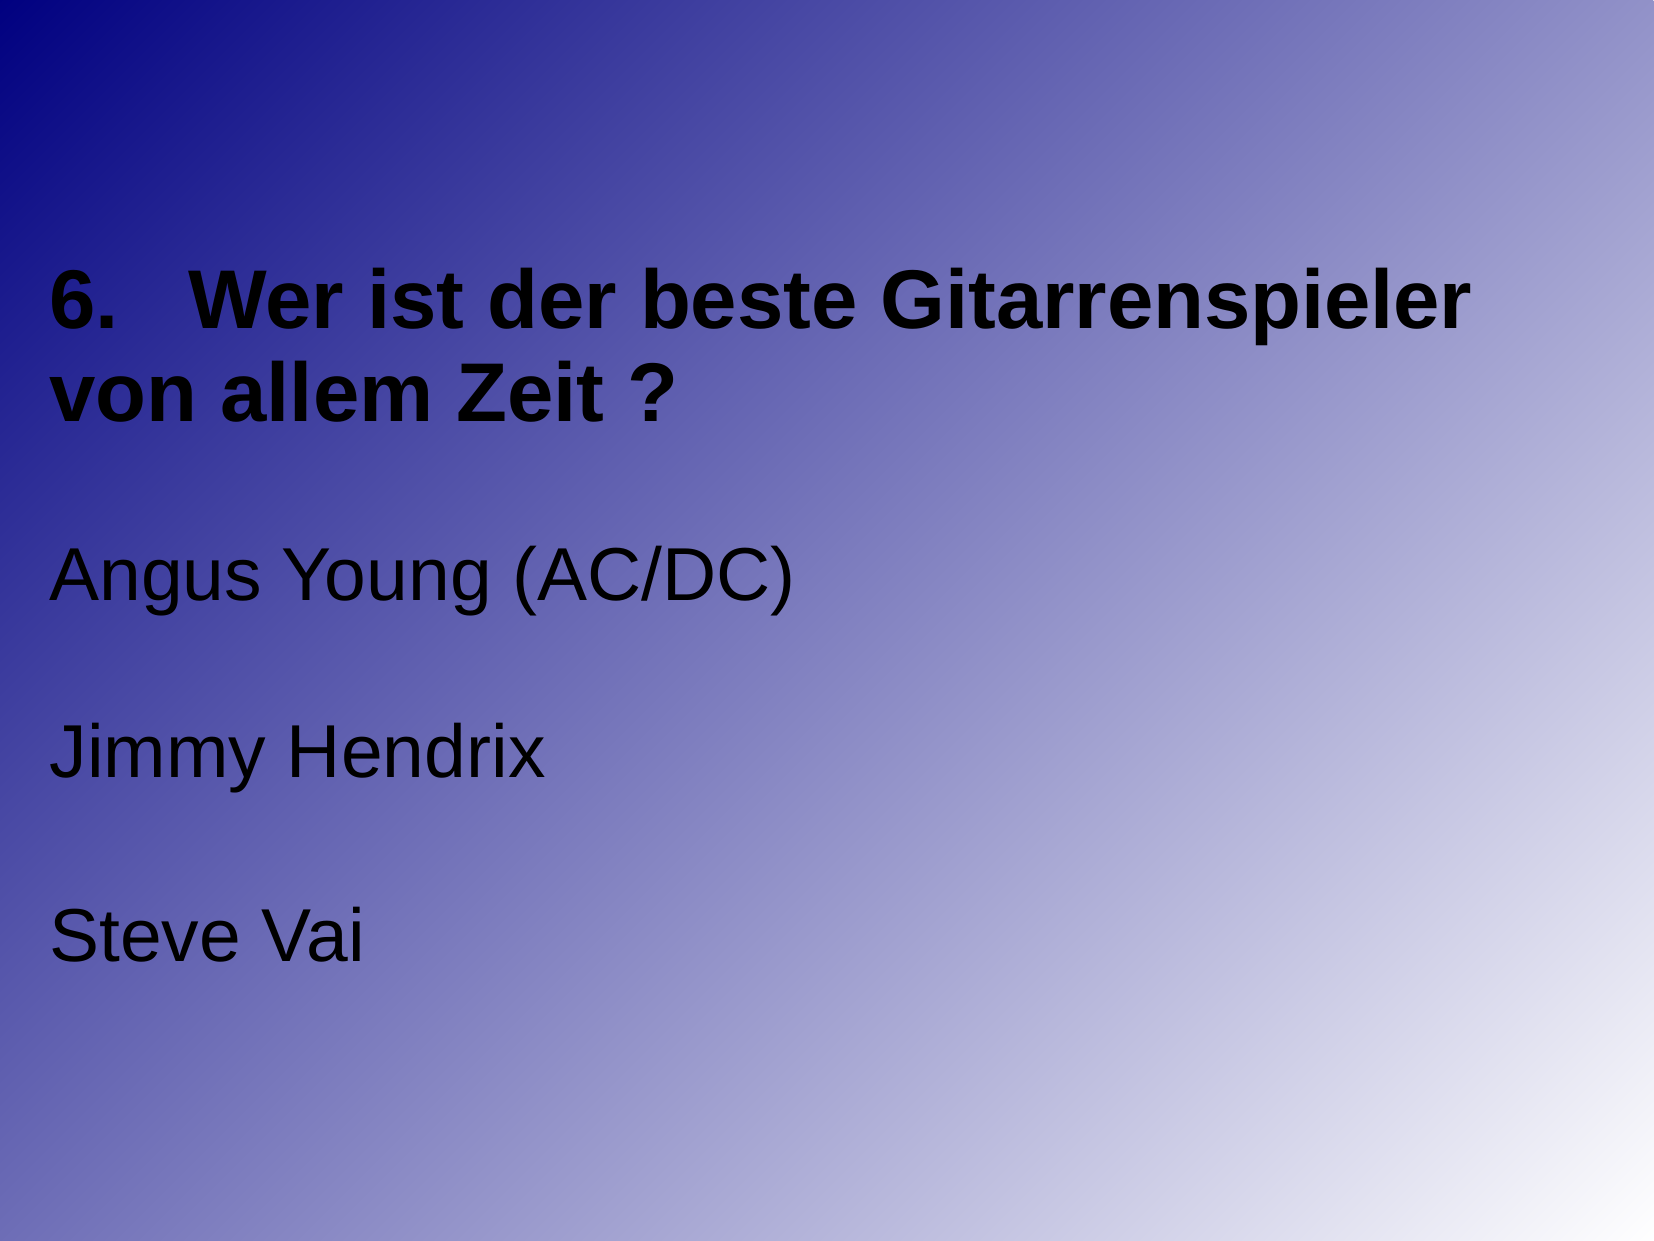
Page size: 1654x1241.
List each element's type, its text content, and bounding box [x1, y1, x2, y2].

text_box 6. Wer ist der beste Gitarrenspieler von allem Zeit ? Angus Young (AC/DC) Jimmy Hendrix Steve Vai [34, 245, 1557, 987]
